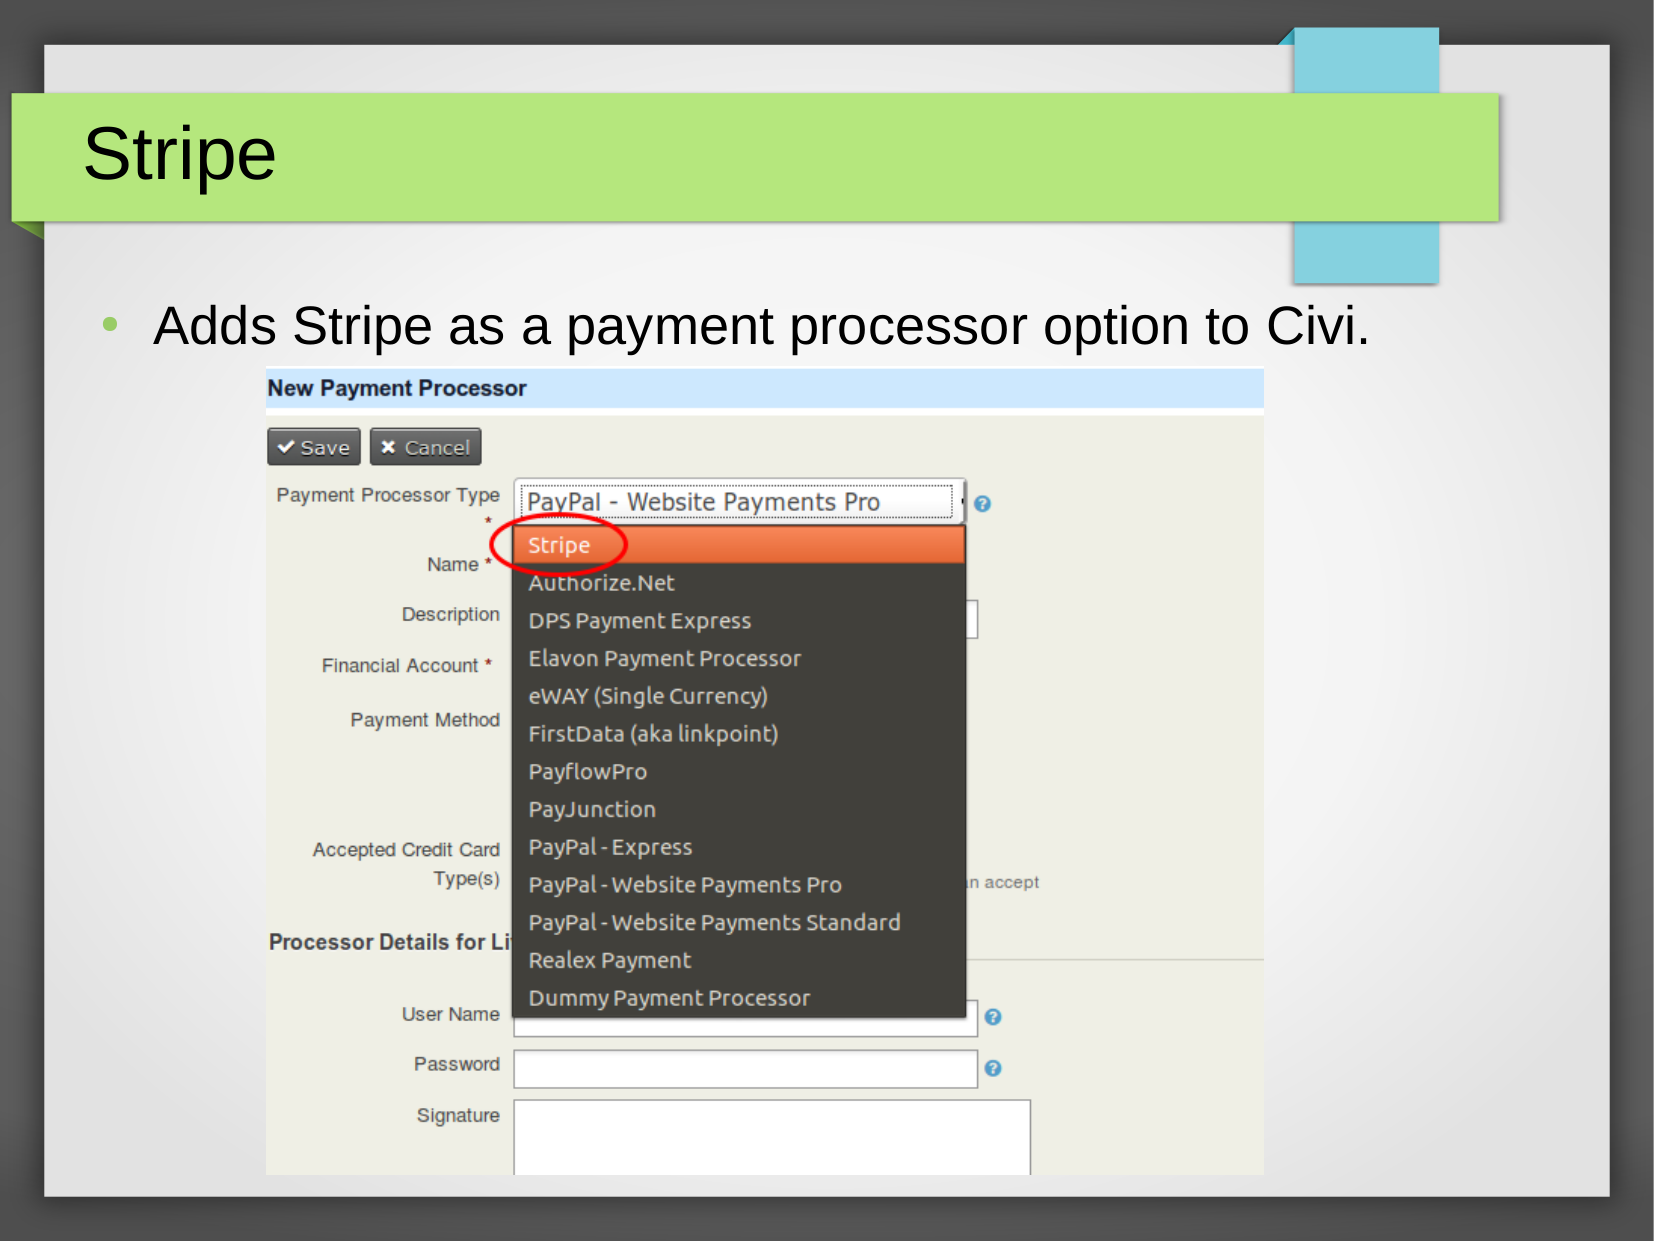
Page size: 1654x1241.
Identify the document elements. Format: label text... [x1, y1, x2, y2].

picture [0, 0, 1654, 1241]
title Stripe [82, 94, 1264, 213]
list Adds Stripe as a payment processor option to Civi. [82, 295, 1571, 1015]
